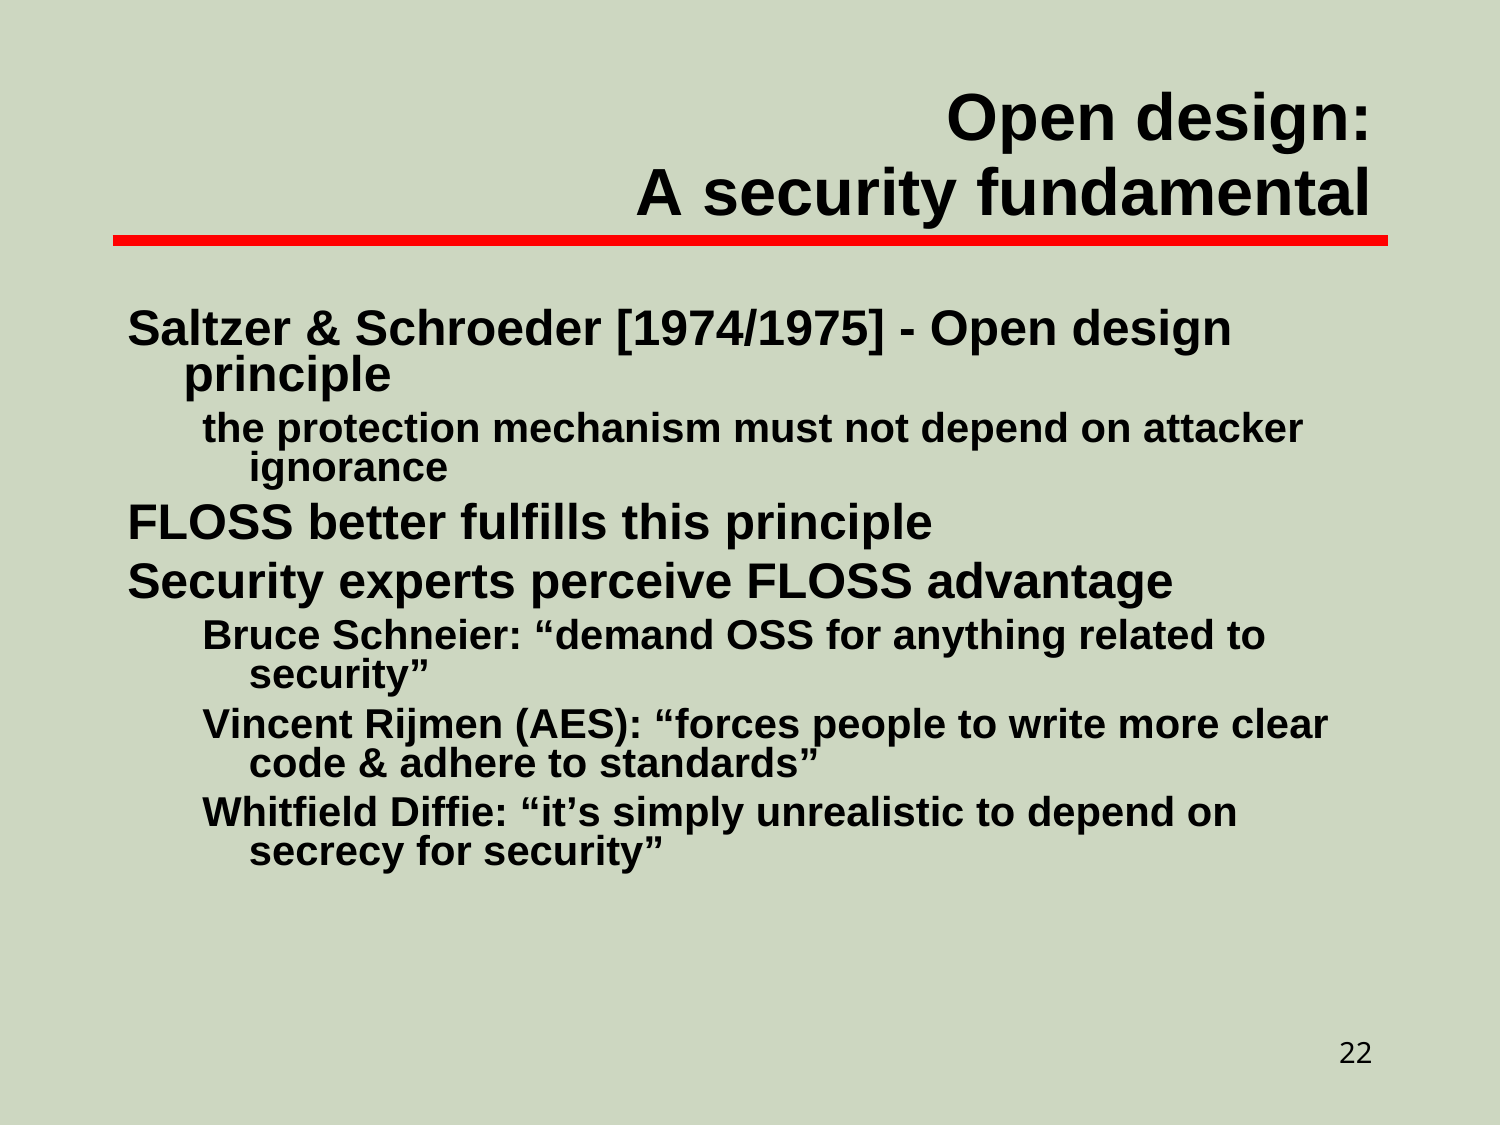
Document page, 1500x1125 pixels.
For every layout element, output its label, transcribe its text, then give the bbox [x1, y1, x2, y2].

title Open design: A security fundamental [337, 67, 1388, 243]
list Saltzer & Schroeder [1974/1975] - Open design principle the protection mechanism must not depend on attacker ignorance FLOSS better fulfills this principle Security experts perceive FLOSS advantage Bruce Schneier: “demand OSS for anything related to security” Vincent Rijmen (AES): “forces people to write more clear code & adhere to standards” Whitfield Diffie: “it’s simply unrealistic to depend on secrecy for security” [112, 299, 1388, 1001]
